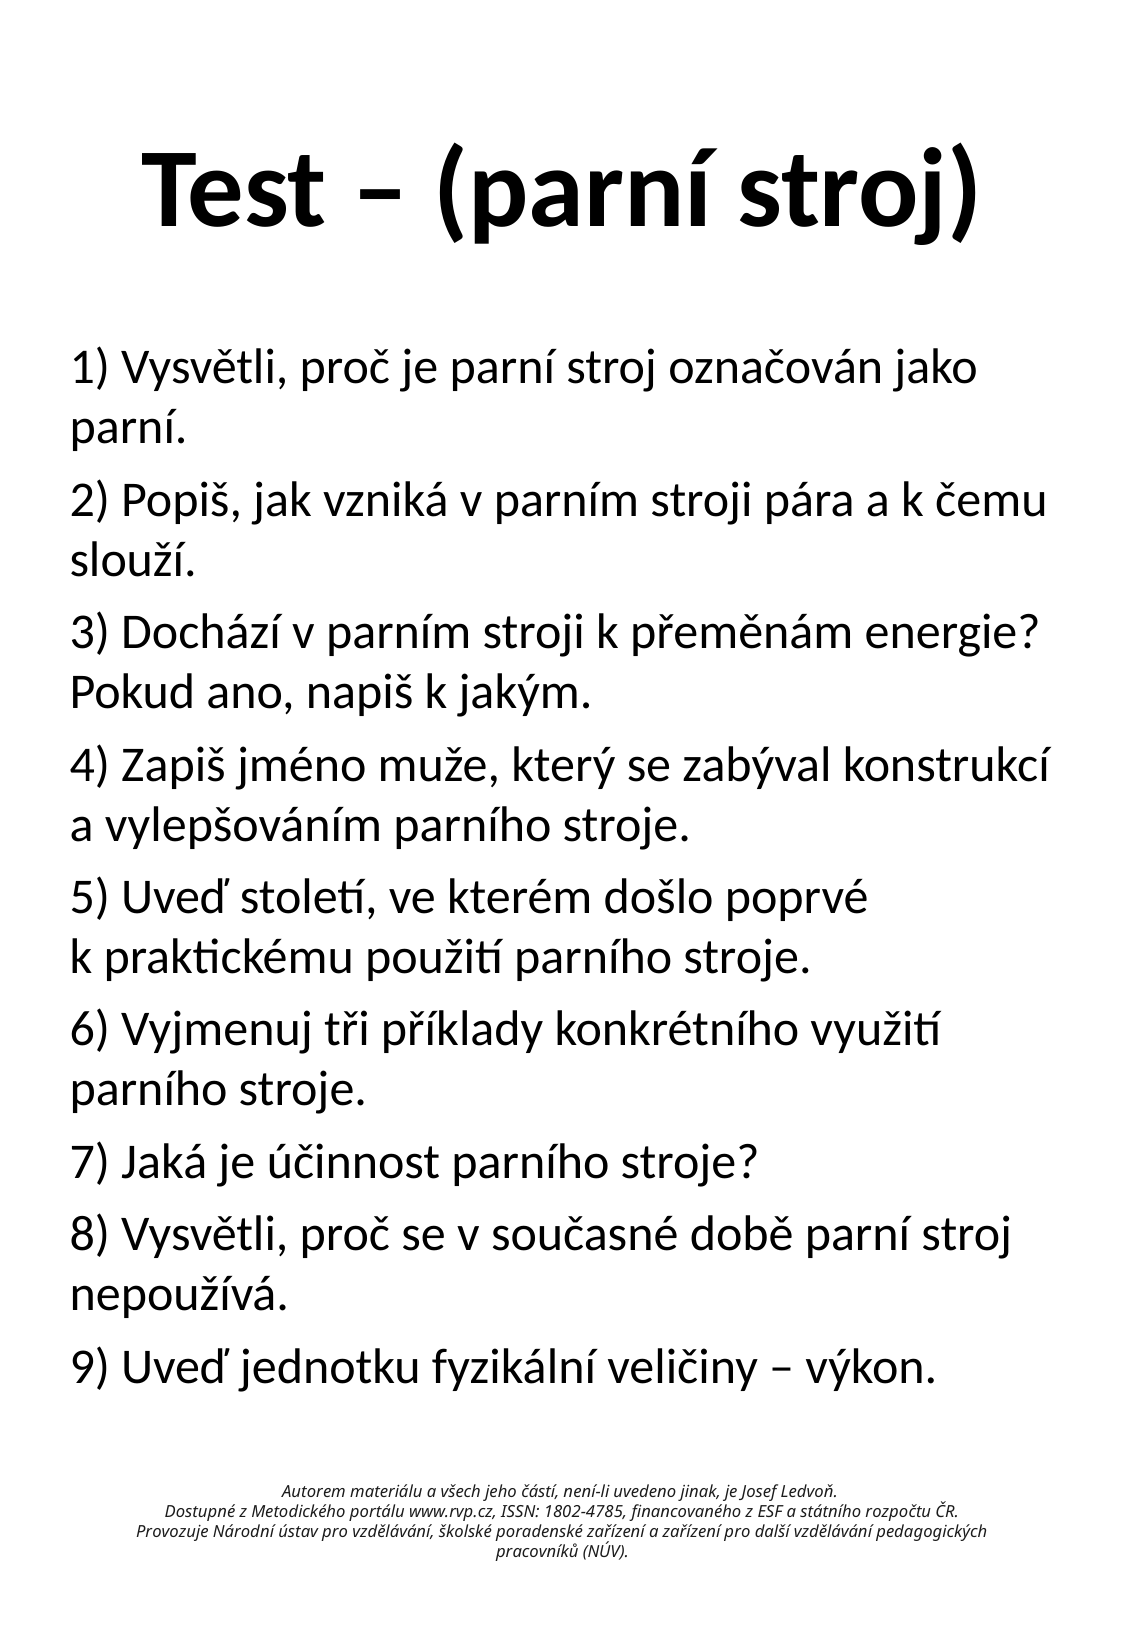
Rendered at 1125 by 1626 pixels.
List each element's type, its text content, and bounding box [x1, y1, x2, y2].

text_box Test – (parní stroj) 1) Vysvětli, proč je parní stroj označován jako parní. 2) Popiš, jak vzniká v parním stroji pára a k čemu slouží. 3) Dochází v parním stroji k přeměnám energie? Pokud ano, napiš k jakým. 4) Zapiš jméno muže, který se zabýval konstrukcí a vylepšováním parního stroje. 5) Uveď století, ve kterém došlo poprvé k praktickému použití parního stroje. 6) Vyjmenuj tři příklady konkrétního využití parního stroje. 7) Jaká je účinnost parního stroje? 8) Vysvětli, proč se v současné době parní stroj nepoužívá. 9) Uveď jednotku fyzikální veličiny – výkon. [54, 106, 1071, 1404]
